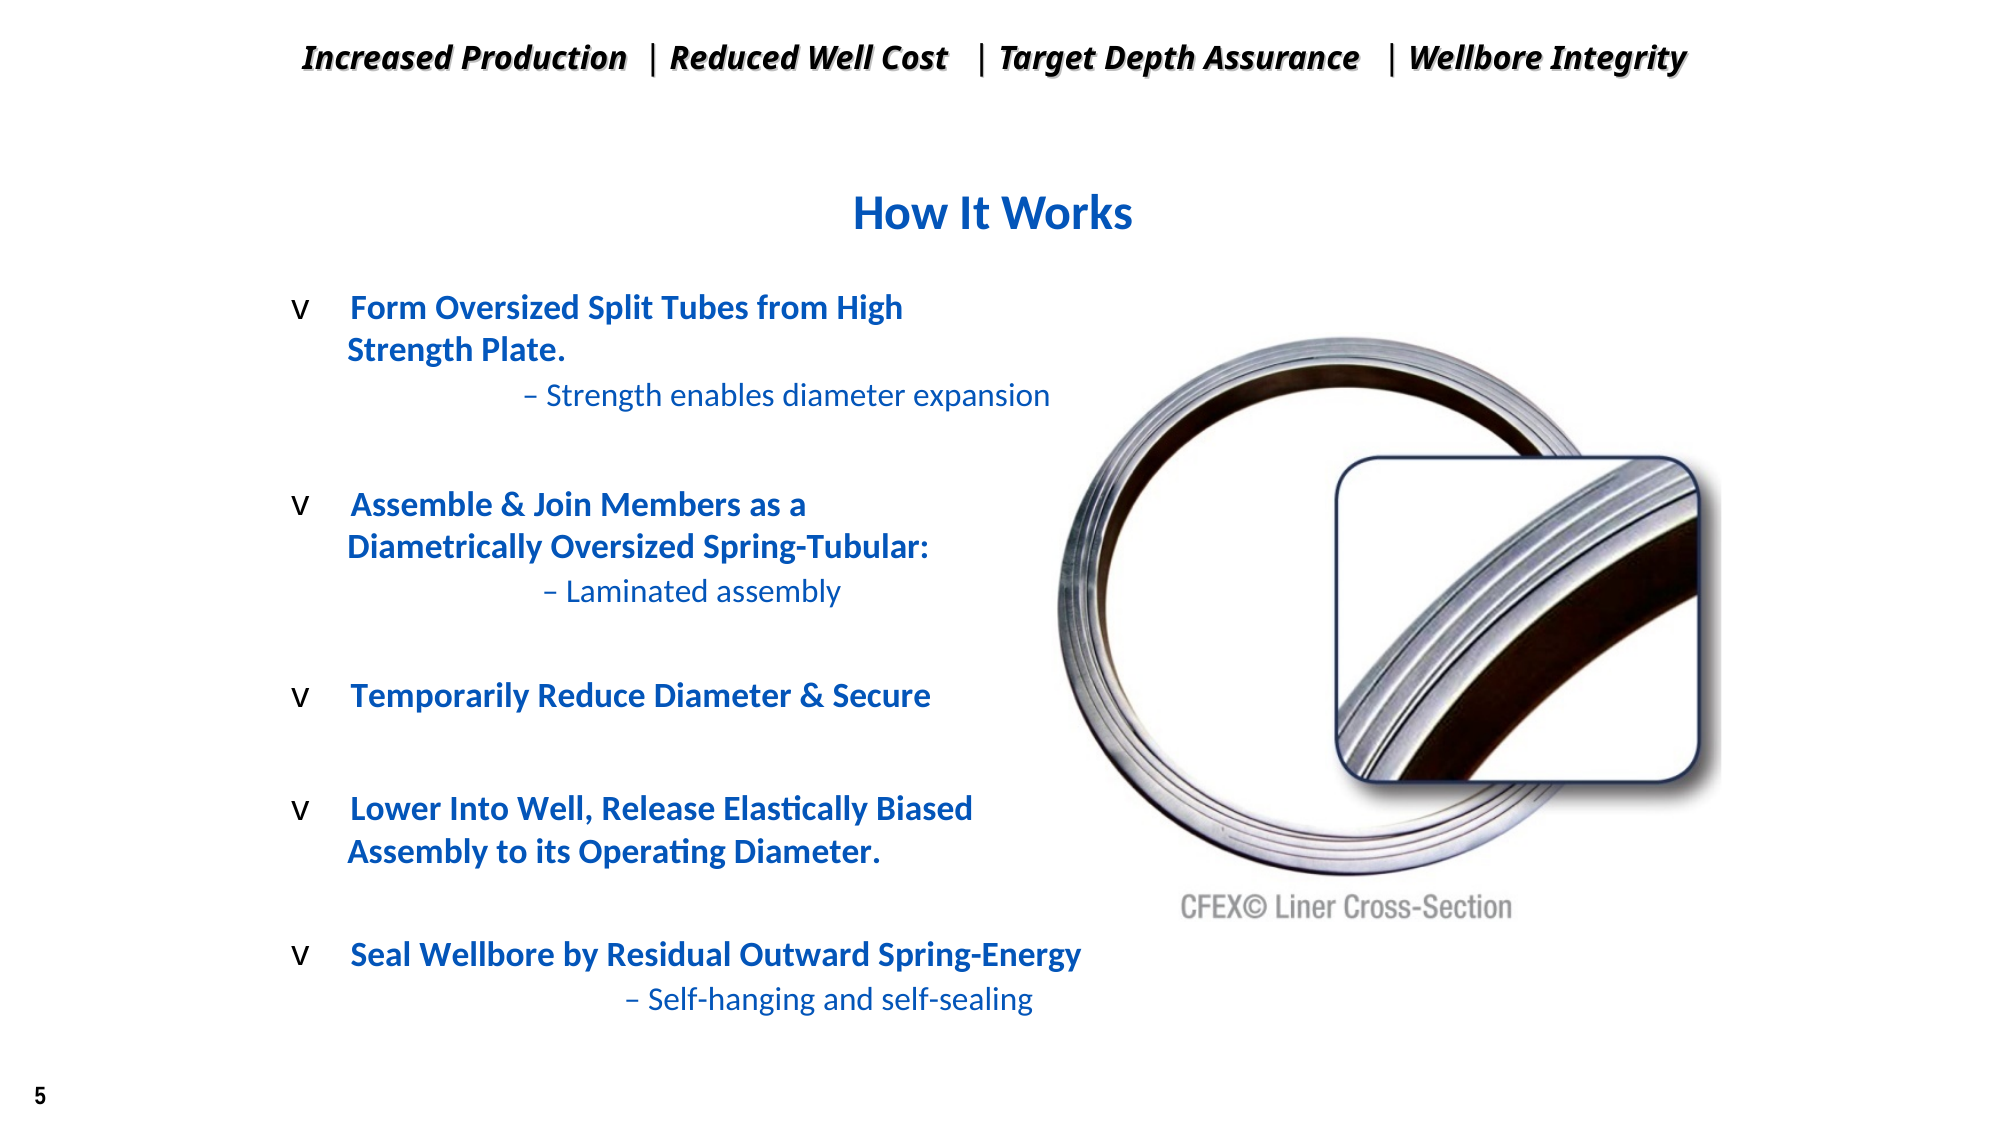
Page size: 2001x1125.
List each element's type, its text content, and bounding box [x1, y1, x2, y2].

picture [1051, 332, 1722, 922]
text_box How It Works [342, 174, 1645, 252]
text_box 5 [19, 1071, 112, 1113]
text_box Increased Production │ Reduced Well Cost │ Target Depth Assurance │ Wellbore Integrity [207, 27, 1782, 84]
text_box Form Oversized Split Tubes from High Strength Plate. – Strength enables diameter expansion >300% Assemble & Join Members as a Diametrically Oversized Spring-Tubular: – Laminated assembly Temporarily Reduce Diameter & Secure Lower Into Well, Release Elastically Biased Assembly to its Operating Diameter. Seal Wellbore by Residual Outward Spring-Energy – Self-hanging and self-sealing [276, 277, 1708, 1078]
